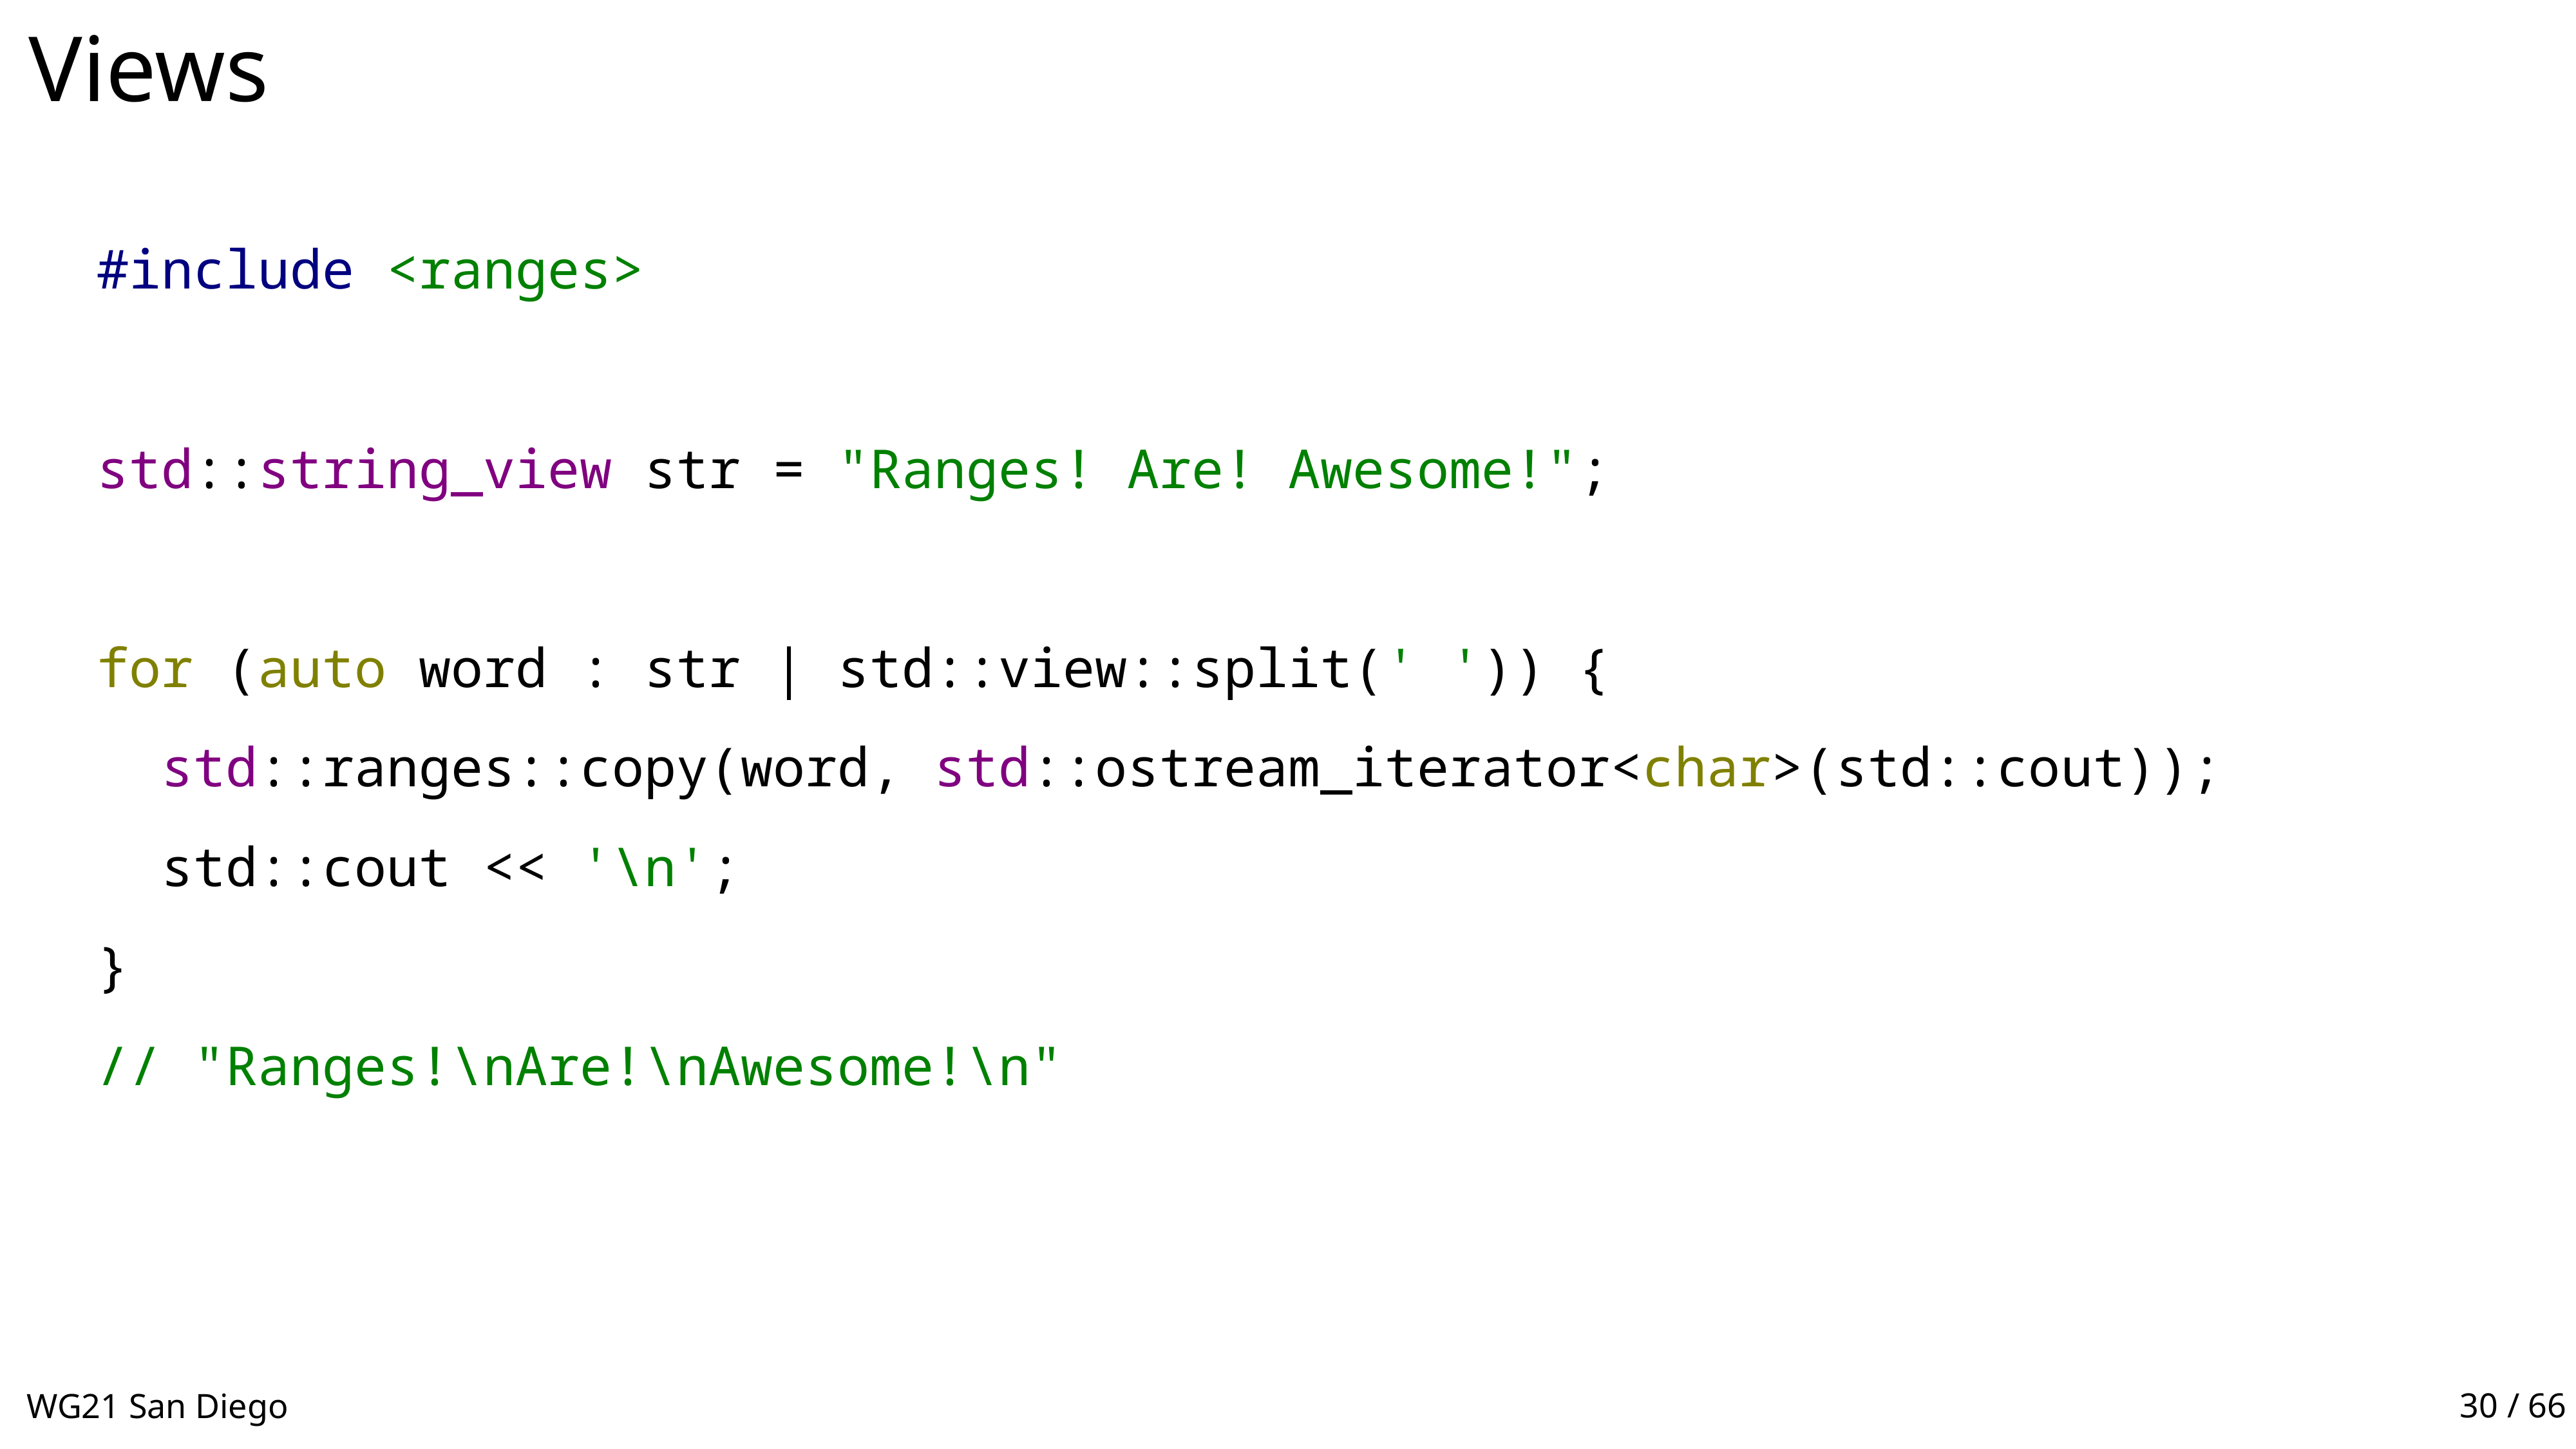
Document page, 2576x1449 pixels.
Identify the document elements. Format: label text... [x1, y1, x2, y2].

list <number> / 66 [1479, 1376, 2576, 1431]
list WG21 San Diego [17, 1376, 1114, 1431]
title Views [19, 19, 2551, 155]
list #include <ranges> std::string_view str = "Ranges! Are! Awesome!"; for (auto word : str | std::view::split(' ')) { std::ranges::copy(word, std::ostream_iterator<char>(std::cout)); std::cout << '\n'; } // "Ranges!\nAre!\nAwesome!\n" [87, 214, 2551, 1382]
